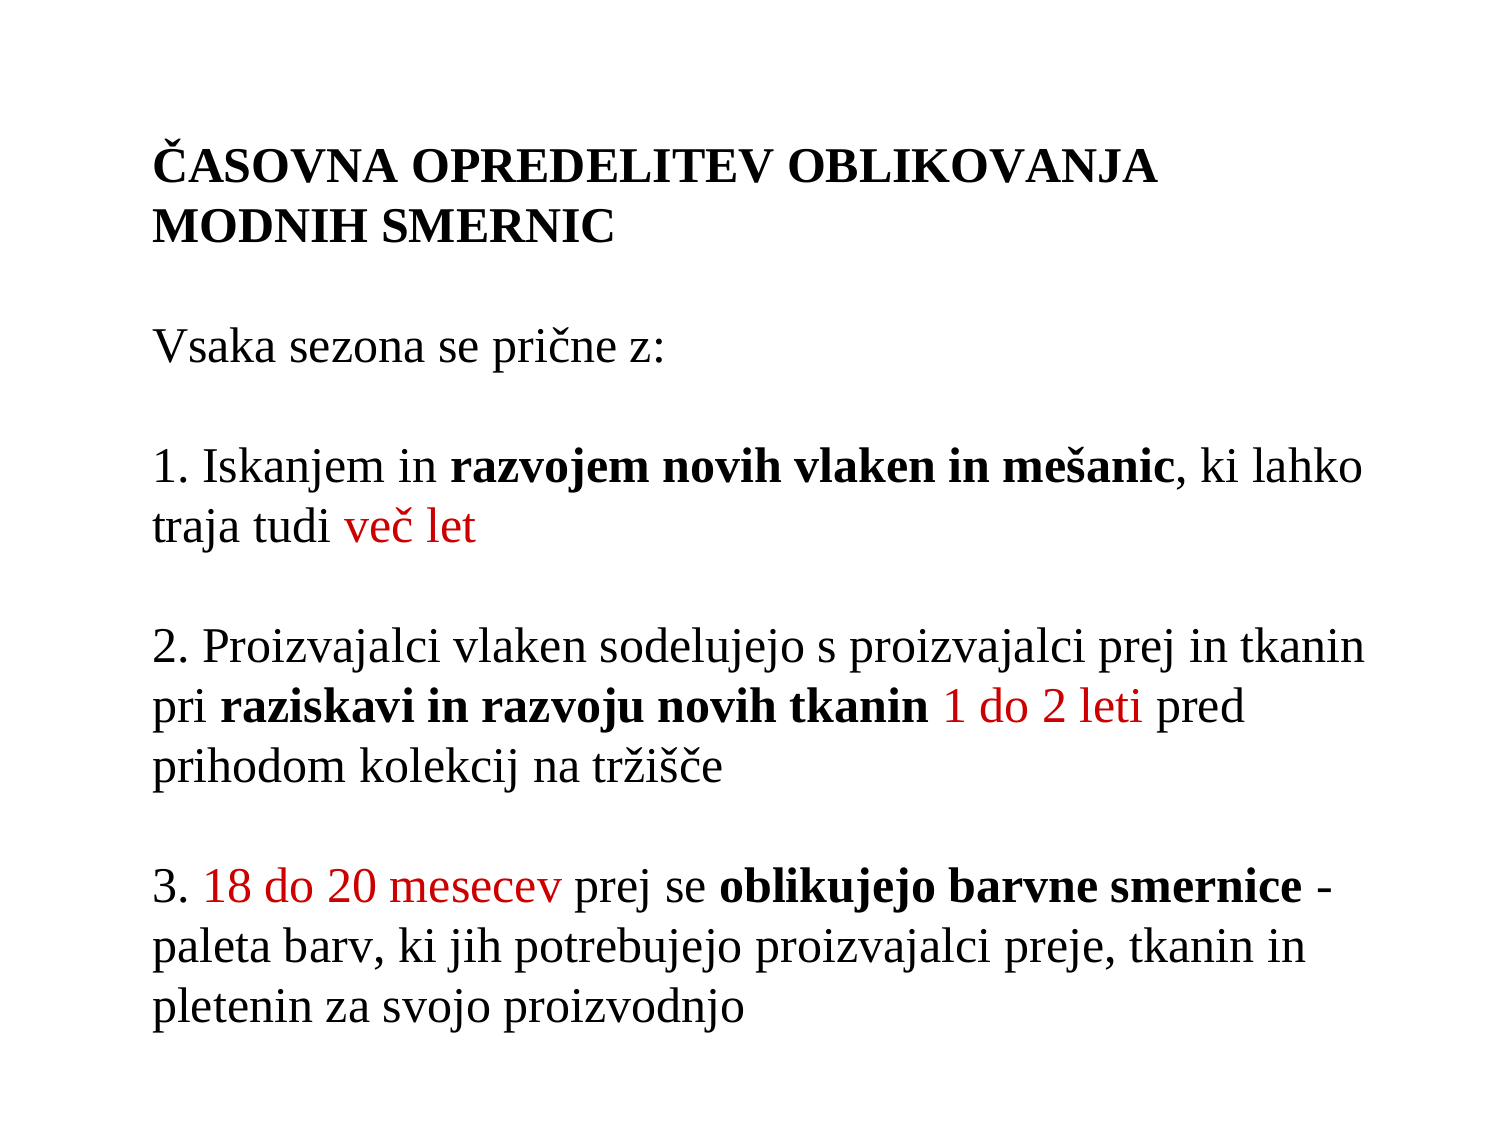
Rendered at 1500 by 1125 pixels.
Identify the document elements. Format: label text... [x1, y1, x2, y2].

text_box ČASOVNA OPREDELITEV OBLIKOVANJA MODNIH SMERNIC Vsaka sezona se prične z: 1. Iskanjem in razvojem novih vlaken in mešanic, ki lahko traja tudi več let 2. Proizvajalci vlaken sodelujejo s proizvajalci prej in tkanin pri raziskavi in razvoju novih tkanin 1 do 2 leti pred prihodom kolekcij na tržišče 3. 18 do 20 mesecev prej se oblikujejo barvne smernice - paleta barv, ki jih potrebujejo proizvajalci preje, tkanin in pletenin za svojo proizvodnjo [137, 124, 1388, 1041]
